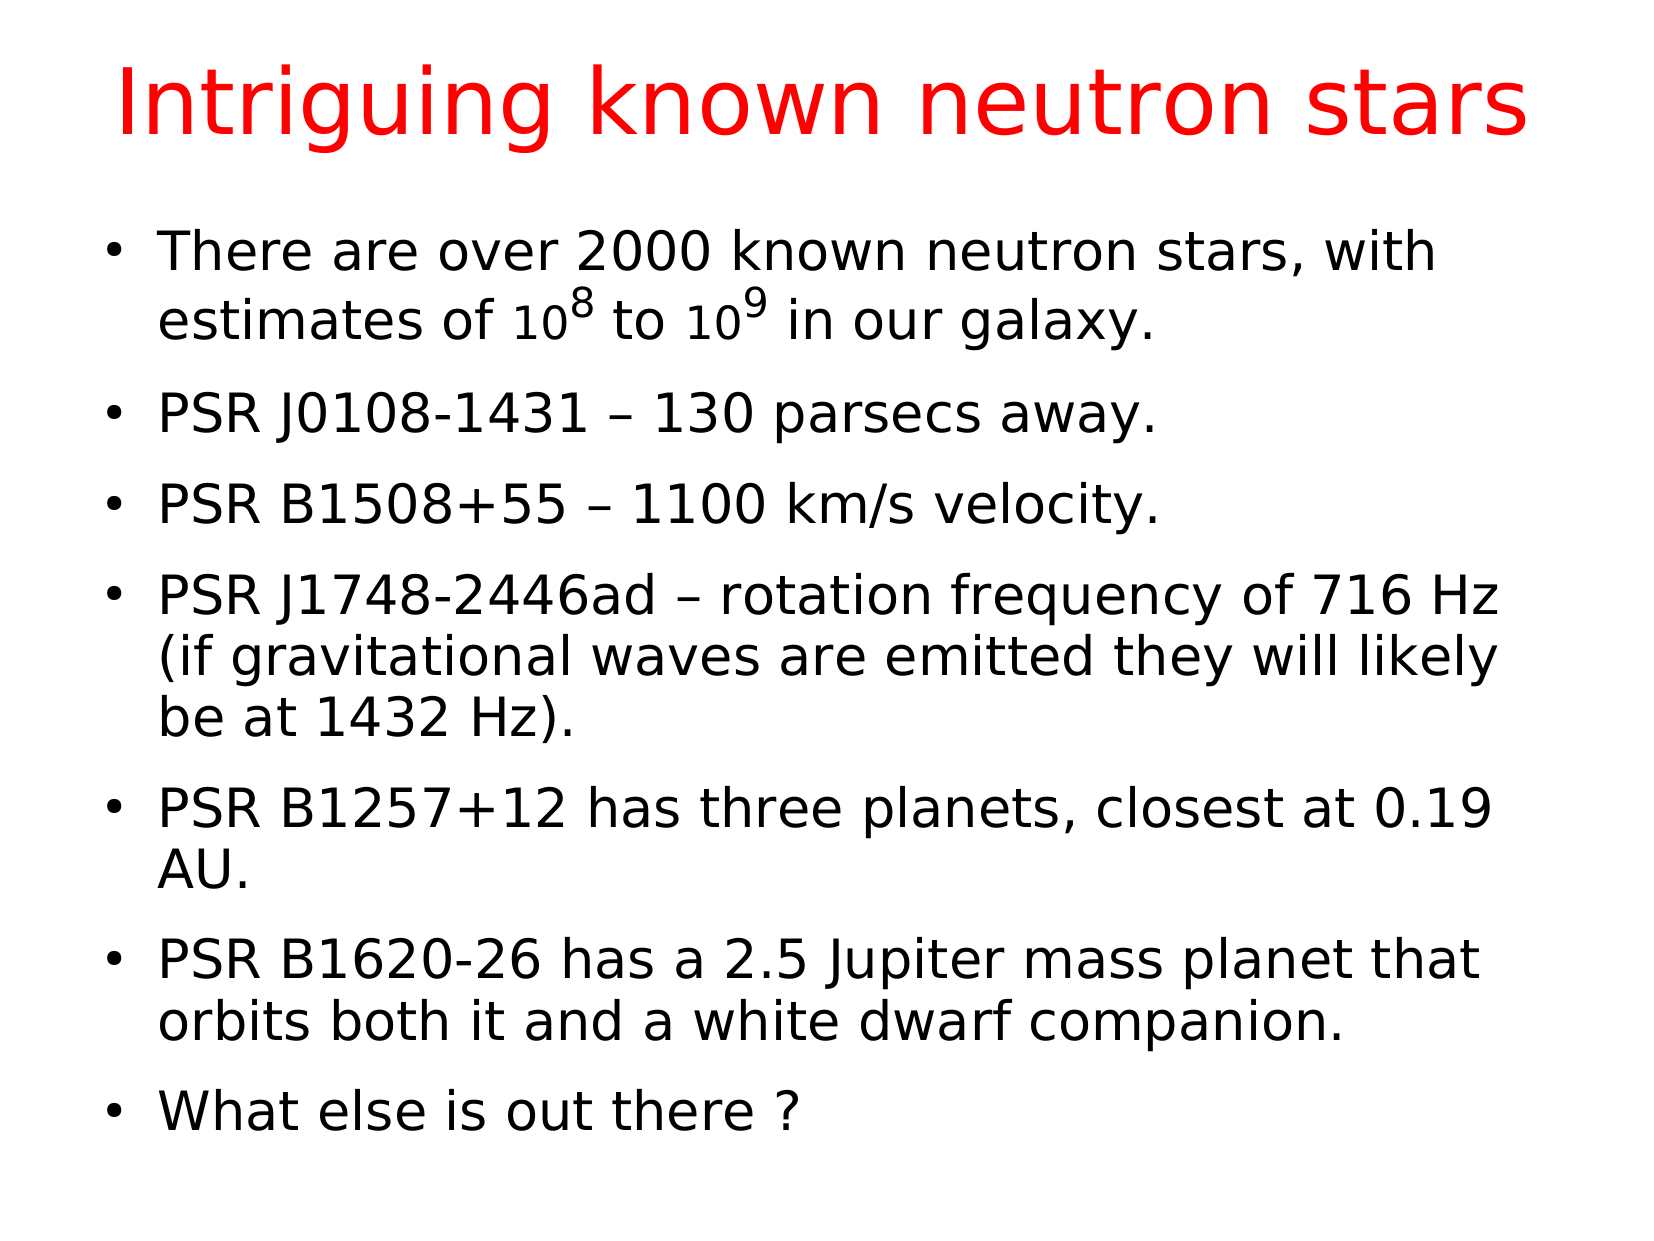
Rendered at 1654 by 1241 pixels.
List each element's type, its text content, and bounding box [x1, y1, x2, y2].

list There are over 2000 known neutron stars, with estimates of 108 to 109 in our galaxy. PSR J0108-1431 – 130 parsecs away. PSR B1508+55 – 1100 km/s velocity. PSR J1748-2446ad – rotation frequency of 716 Hz (if gravitational waves are emitted they will likely be at 1432 Hz). PSR B1257+12 has three planets, closest at 0.19 AU. PSR B1620-26 has a 2.5 Jupiter mass planet that orbits both it and a white dwarf companion. What else is out there ? [86, 221, 1575, 1145]
title Intriguing known neutron stars [79, 0, 1568, 207]
